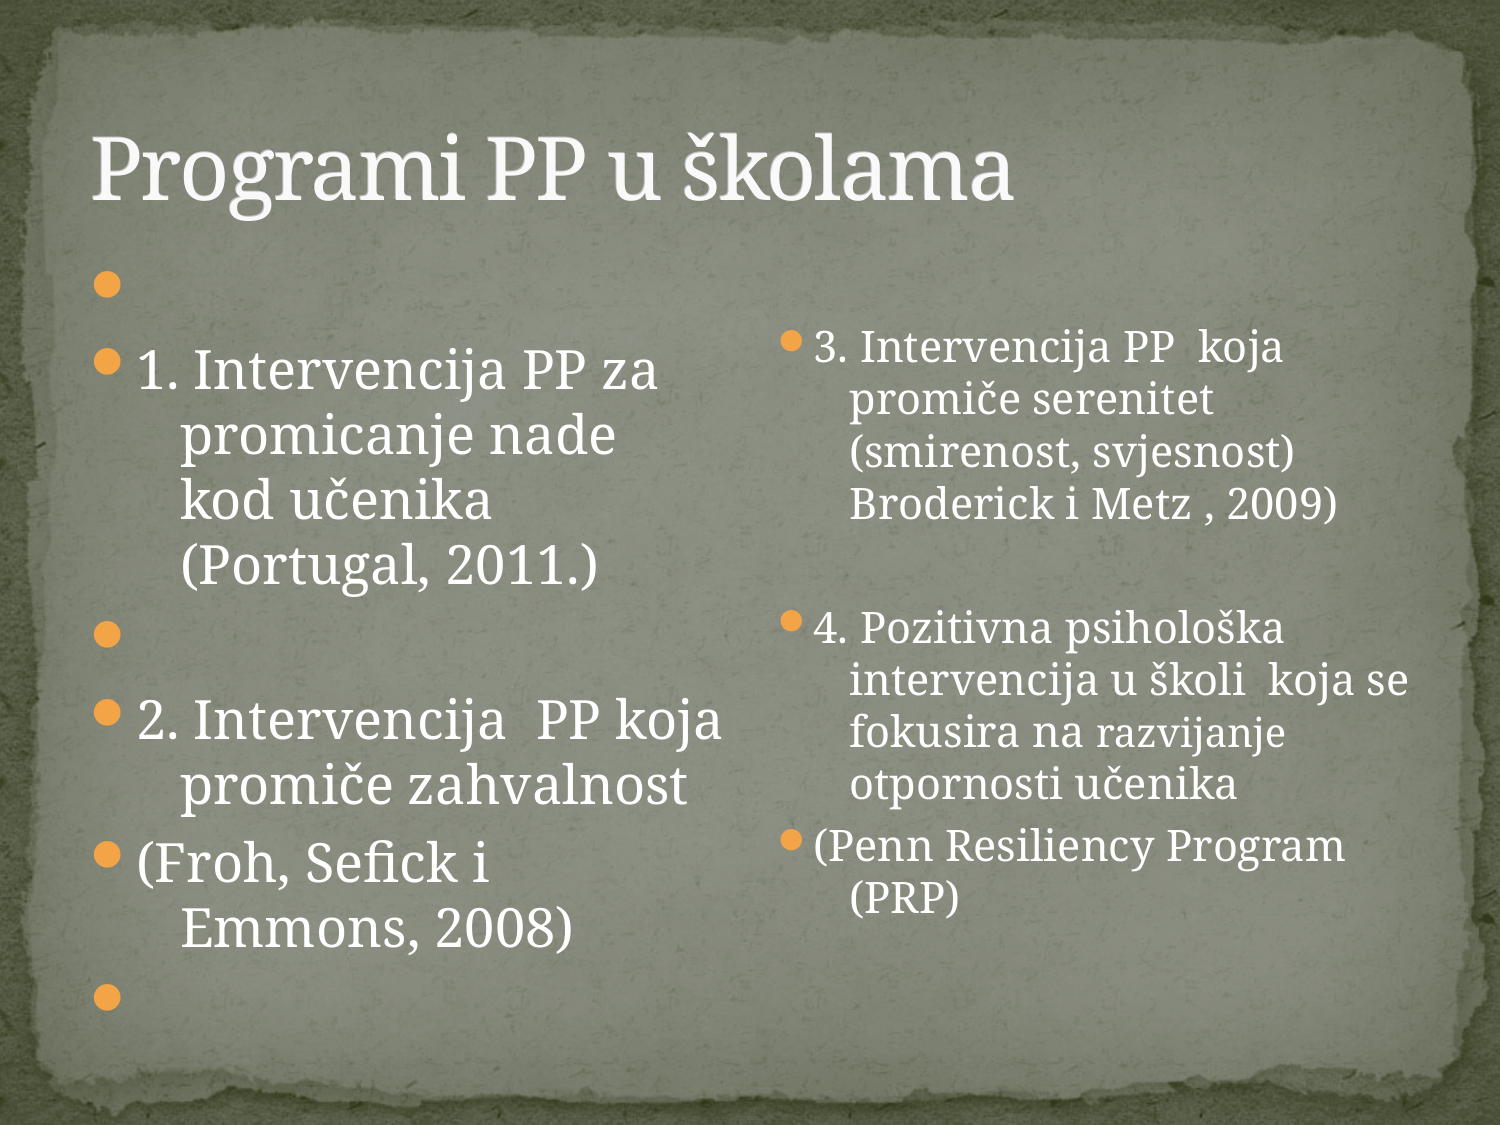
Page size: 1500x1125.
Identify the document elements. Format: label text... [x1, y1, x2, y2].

list 3. Intervencija PP koja promiče serenitet (smirenost, svjesnost) Broderick i Metz , 2009) 4. Pozitivna psihološka intervencija u školi koja se fokusira na razvijanje otpornosti učenika (Penn Resiliency Program (PRP) [762, 249, 1429, 1000]
list 1. Intervencija PP za promicanje nade kod učenika (Portugal, 2011.) 2. Intervencija PP koja promiče zahvalnost (Froh, Sefick i Emmons, 2008) [75, 249, 742, 1000]
title Programi PP u školama [75, 24, 1426, 225]
